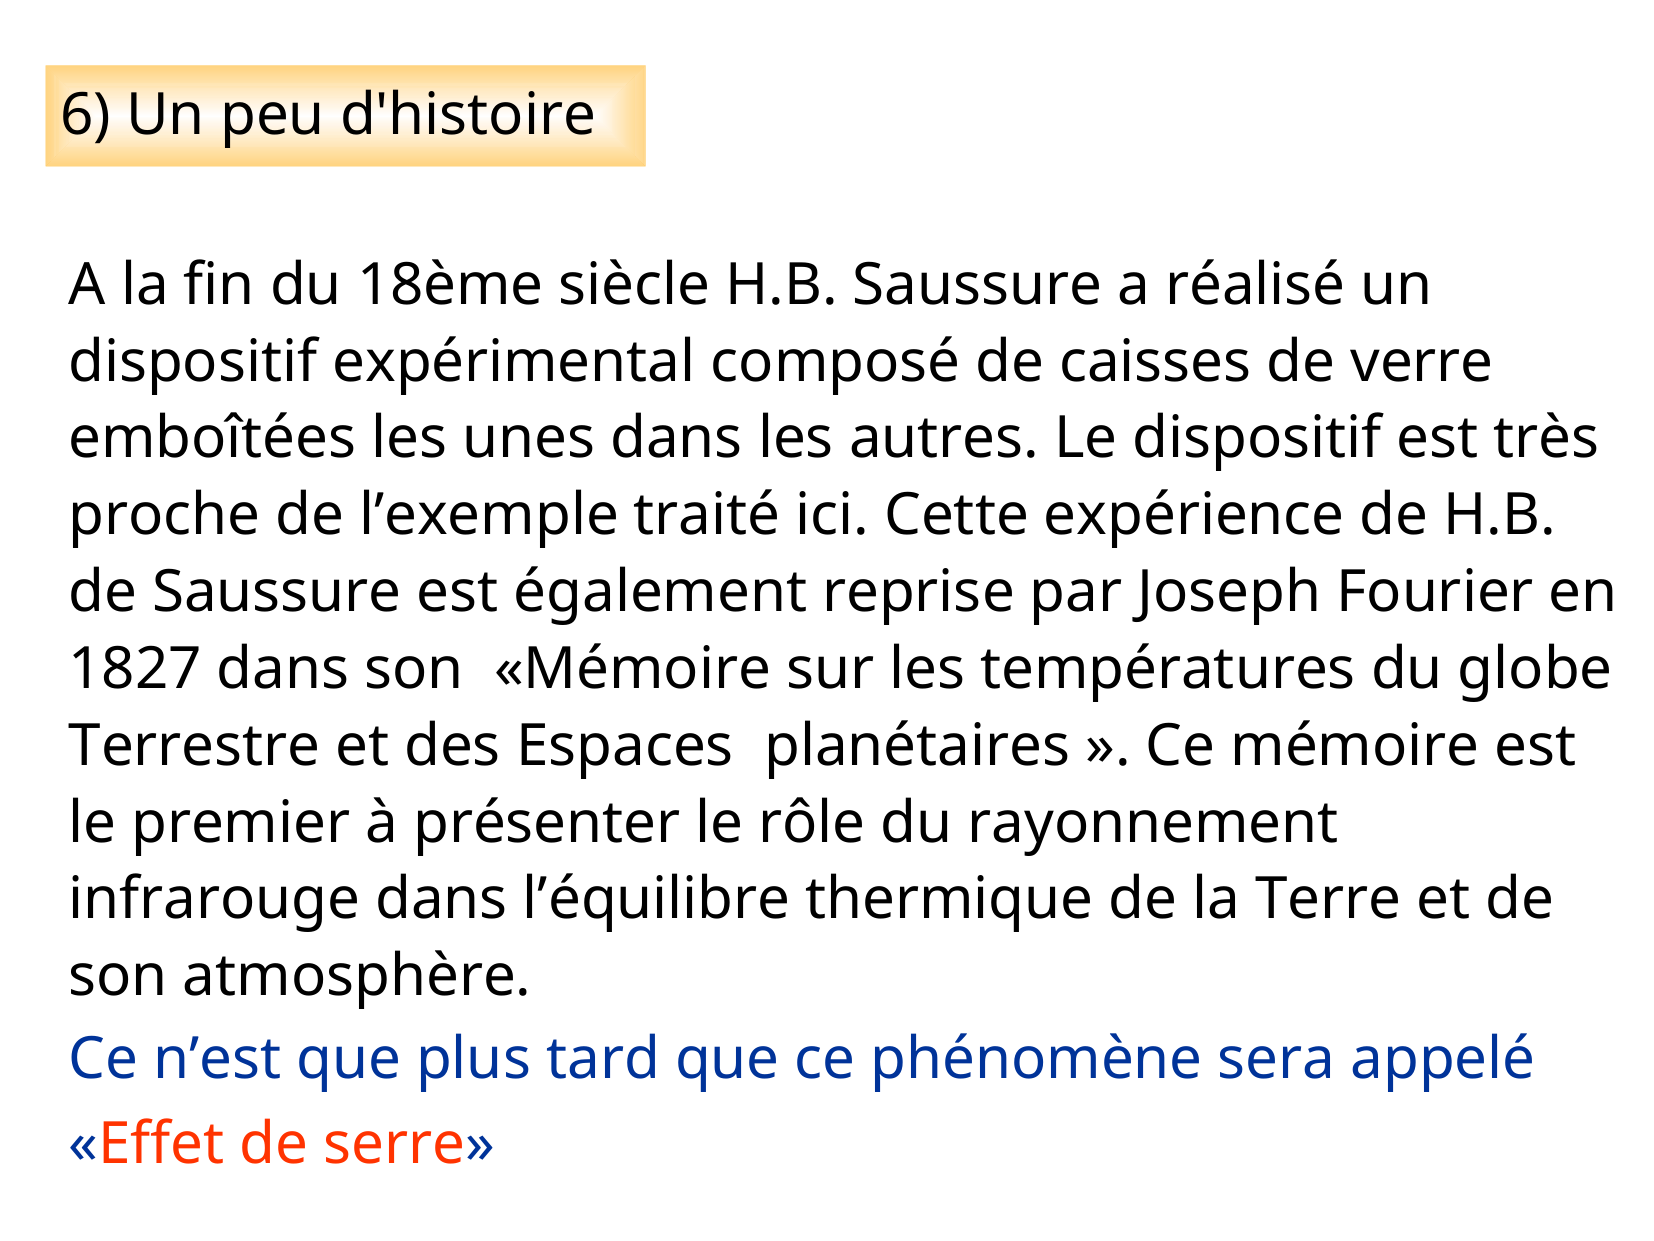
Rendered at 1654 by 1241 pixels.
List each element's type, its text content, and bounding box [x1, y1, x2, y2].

text_box 6) Un peu d'histoire [45, 65, 648, 166]
text_box A la fin du 18ème siècle H.B. Saussure a réalisé un dispositif expérimental composé de caisses de verre emboîtées les unes dans les autres. Le dispositif est très proche de l’exemple traité ici. Cette expérience de H.B. de Saussure est également reprise par Joseph Fourier en 1827 dans son «Mémoire sur les températures du globe Terrestre et des Espaces planétaires ». Ce mémoire est le premier à présenter le rôle du rayonnement infrarouge dans l’équilibre thermique de la Terre et de son atmosphère. Ce n’est que plus tard que ce phénomène sera appelé «Effet de serre» [53, 235, 1654, 1080]
